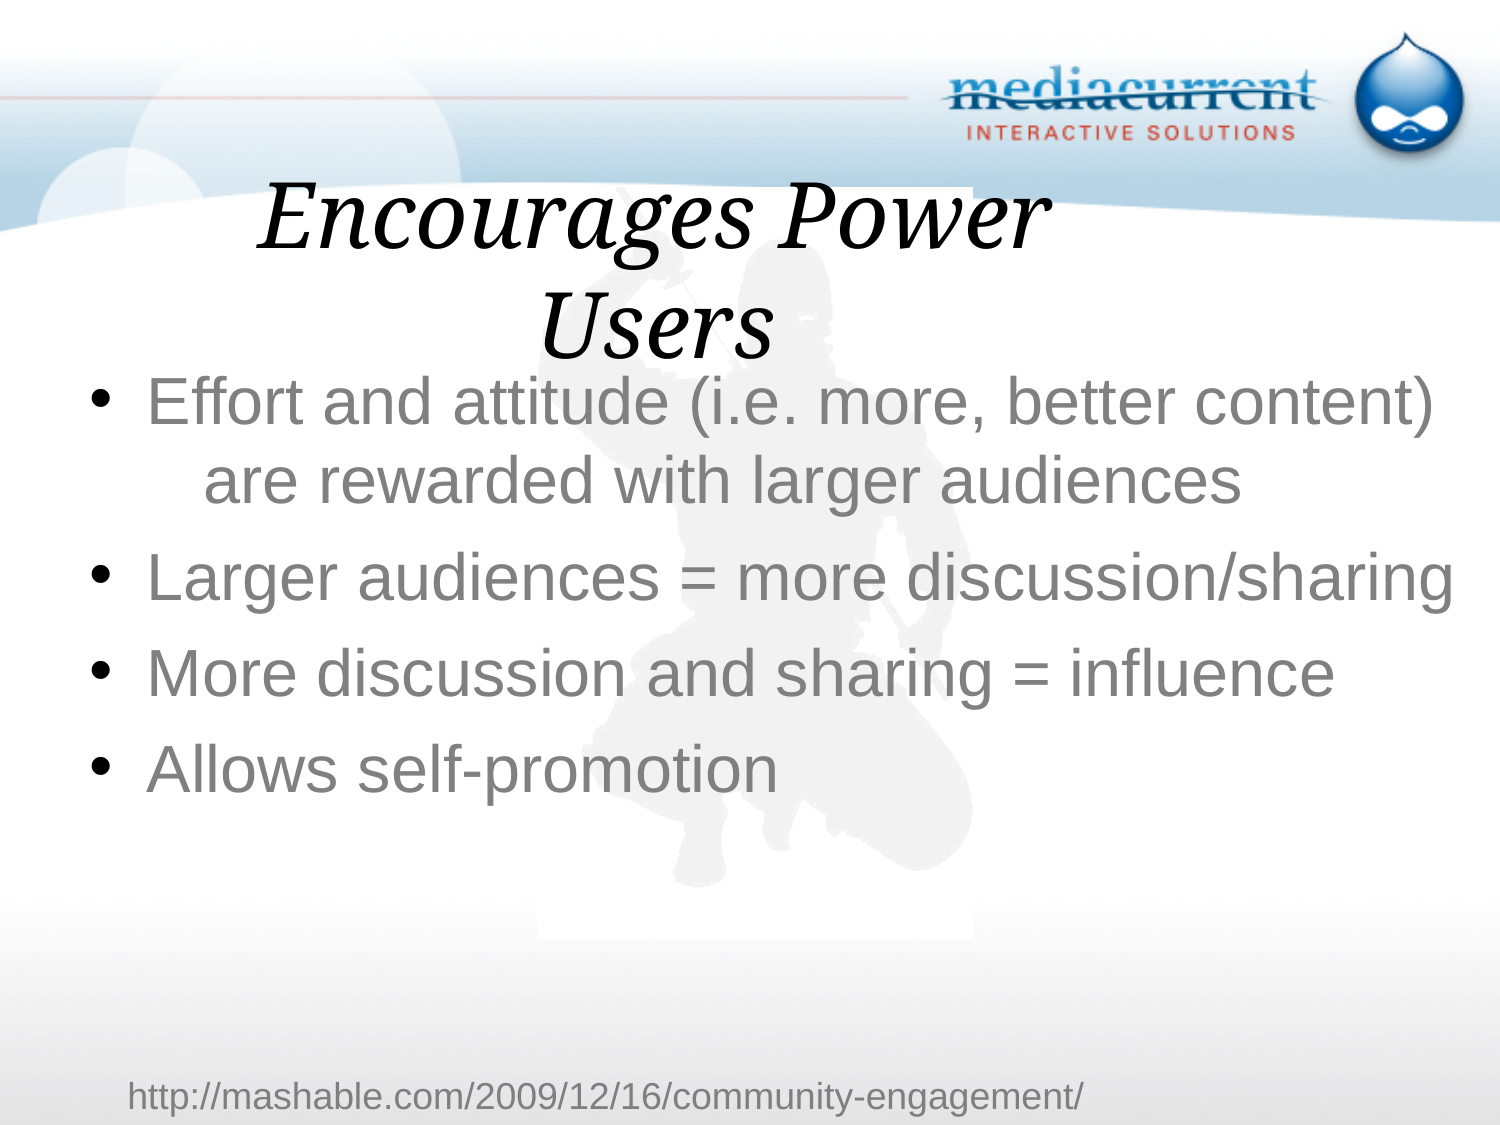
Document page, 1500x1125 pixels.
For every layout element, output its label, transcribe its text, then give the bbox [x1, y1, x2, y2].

text_box Effort and attitude (i.e. more, better content) are rewarded with larger audiences Larger audiences = more discussion/sharing More discussion and sharing = influence Allows self-promotion [75, 350, 1476, 1108]
text_box Encourages Power Users [112, 149, 1200, 350]
text_box http://mashable.com/2009/12/16/community-engagement/ [112, 1064, 1237, 1124]
